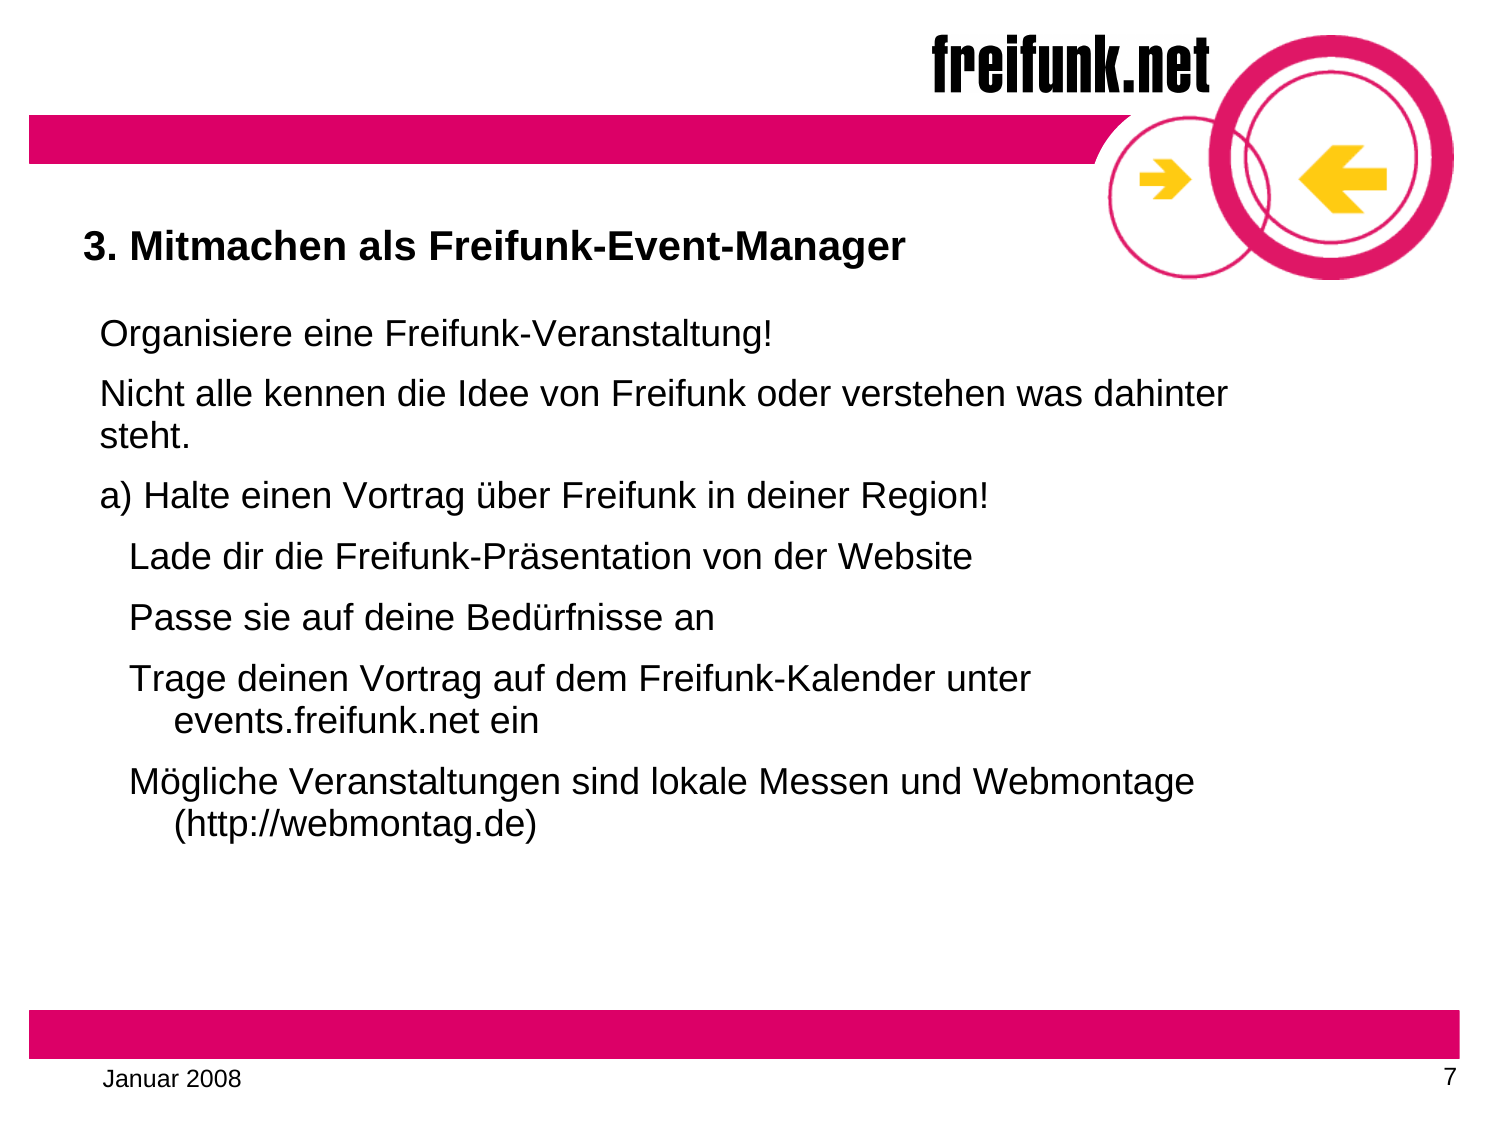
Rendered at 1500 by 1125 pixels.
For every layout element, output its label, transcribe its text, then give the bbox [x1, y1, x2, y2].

picture [932, 34, 1454, 280]
text_box 3. Mitmachen als Freifunk-Event-Manager [47, 219, 921, 268]
text_box Organisiere eine Freifunk-Veranstaltung! Nicht alle kennen die Idee von Freifunk oder verstehen was dahinter steht. a) Halte einen Vortrag über Freifunk in deiner Region! Lade dir die Freifunk-Präsentation von der Website Passe sie auf deine Bedürfnisse an Trage deinen Vortrag auf dem Freifunk-Kalender unter events.freifunk.net ein Mögliche Veranstaltungen sind lokale Messen und Webmontage (http://webmontag.de) [99, 312, 1324, 950]
